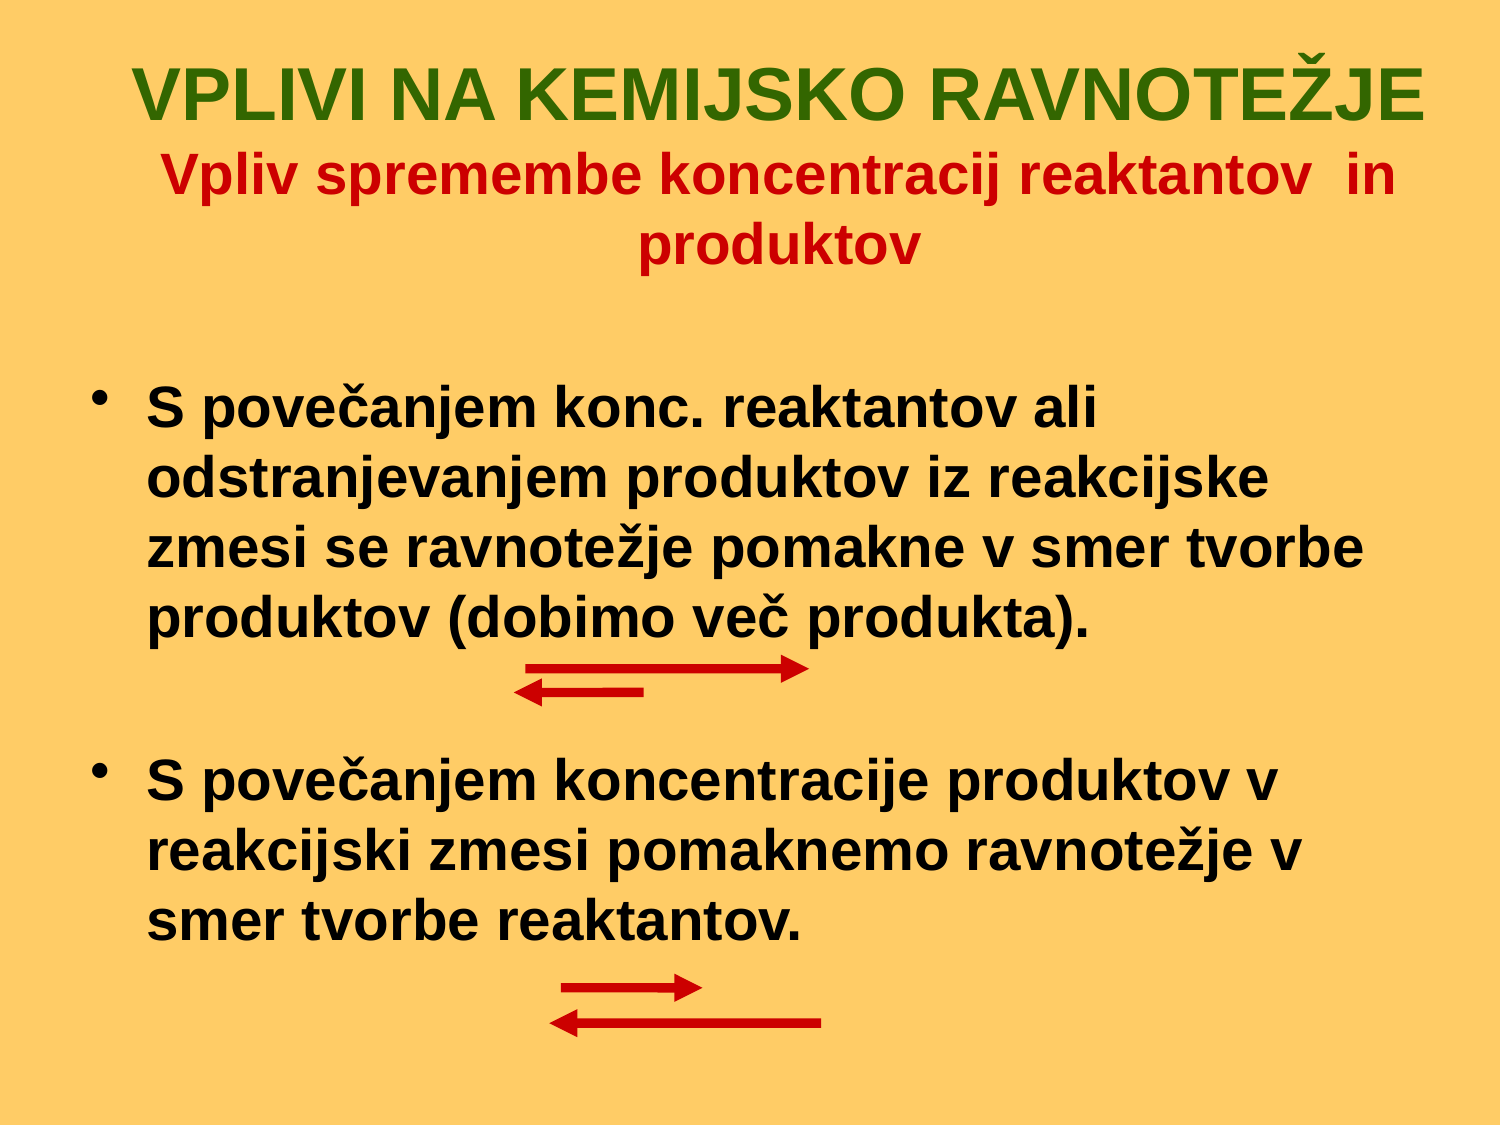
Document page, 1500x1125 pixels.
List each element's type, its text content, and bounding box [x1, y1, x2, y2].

title VPLIVI NA KEMIJSKO RAVNOTEŽJE Vpliv spremembe koncentracij reaktantov in produktov [58, 42, 1500, 279]
list S povečanjem konc. reaktantov ali odstranjevanjem produktov iz reakcijske zmesi se ravnotežje pomakne v smer tvorbe produktov (dobimo več produkta). S povečanjem koncentracije produktov v reakcijski zmesi pomaknemo ravnotežje v smer tvorbe reaktantov. [75, 361, 1425, 1071]
